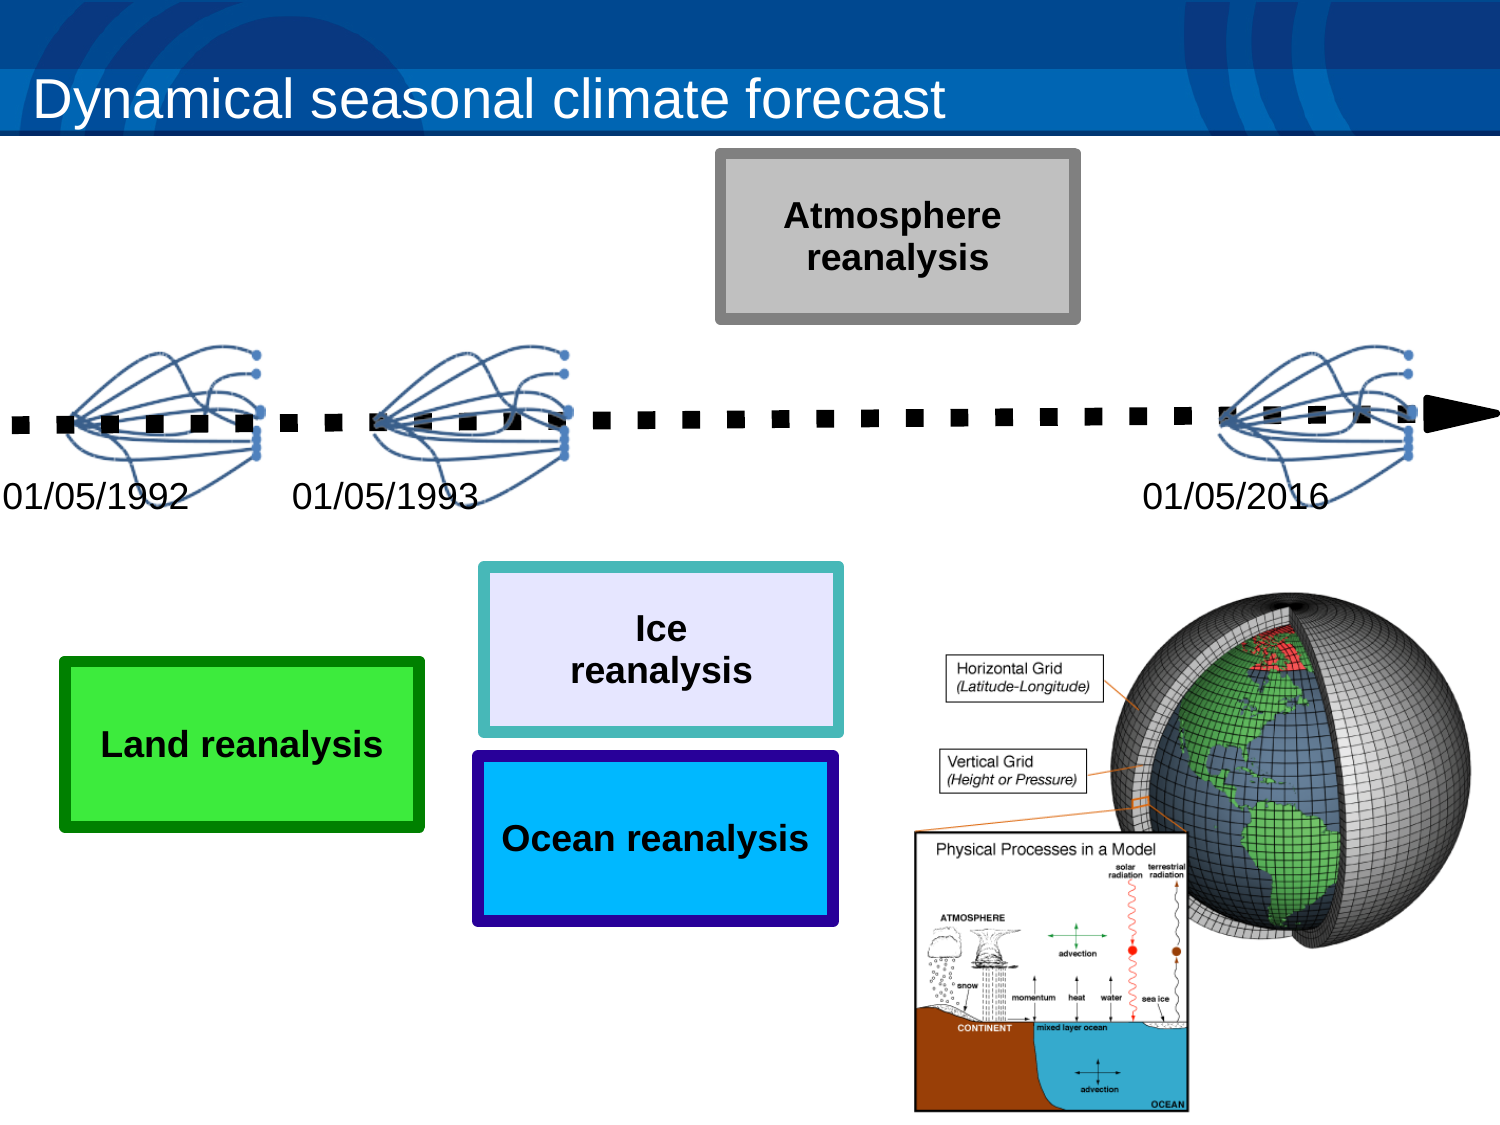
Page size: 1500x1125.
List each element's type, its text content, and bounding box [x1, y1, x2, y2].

picture [914, 578, 1484, 1114]
picture [1216, 344, 1418, 522]
text_box Atmosphere reanalysis [720, 153, 1075, 319]
title Dynamical seasonal climate forecast [17, 7, 1483, 138]
text_box 01/05/2016 [1127, 468, 1345, 525]
text_box Ocean reanalysis [478, 755, 833, 922]
picture [0, 0, 1500, 136]
text_box 01/05/1992 [0, 468, 205, 525]
text_box Ice reanalysis [484, 566, 839, 733]
picture [371, 344, 574, 522]
text_box Land reanalysis [64, 661, 420, 827]
text_box 01/05/1993 [277, 468, 494, 525]
picture [64, 344, 266, 522]
